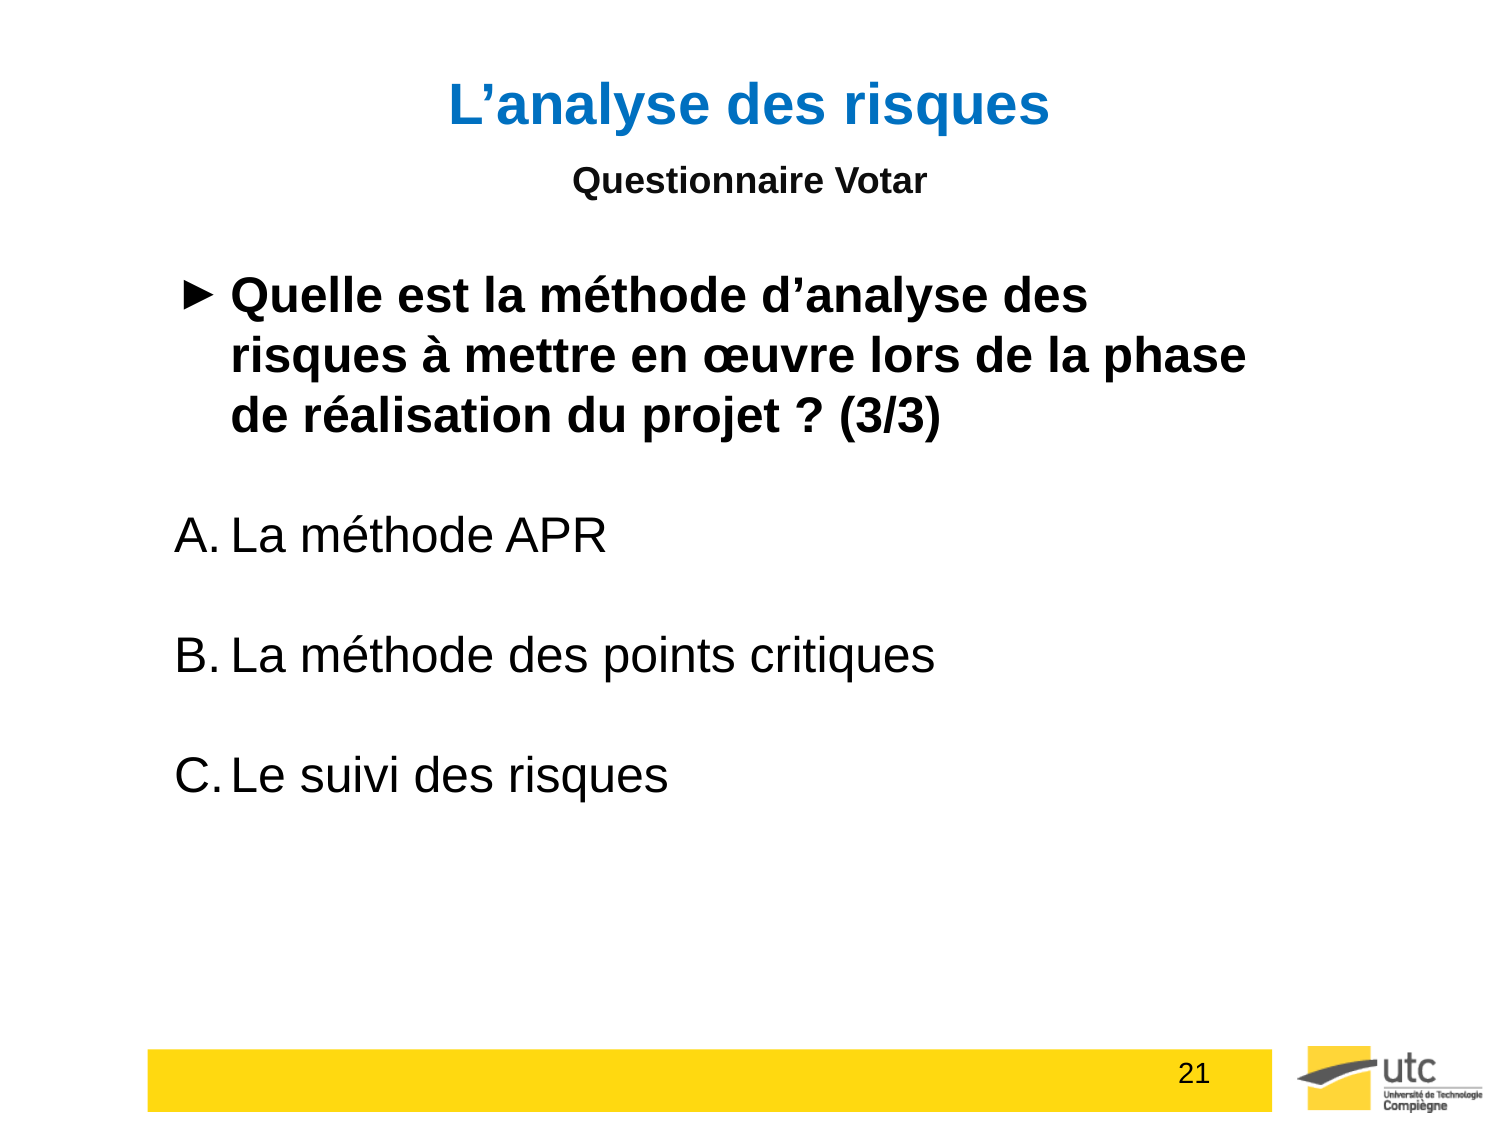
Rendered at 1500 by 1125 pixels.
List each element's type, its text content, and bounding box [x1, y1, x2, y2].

picture [1297, 1046, 1483, 1113]
text_box L’analyse des risques [0, 50, 1500, 148]
text_box Quelle est la méthode d’analyse des risques à mettre en œuvre lors de la phase de réalisation du projet ? (3/3) La méthode APR La méthode des points critiques Le suivi des risques [159, 255, 1270, 871]
text_box Questionnaire Votar [0, 148, 1500, 209]
